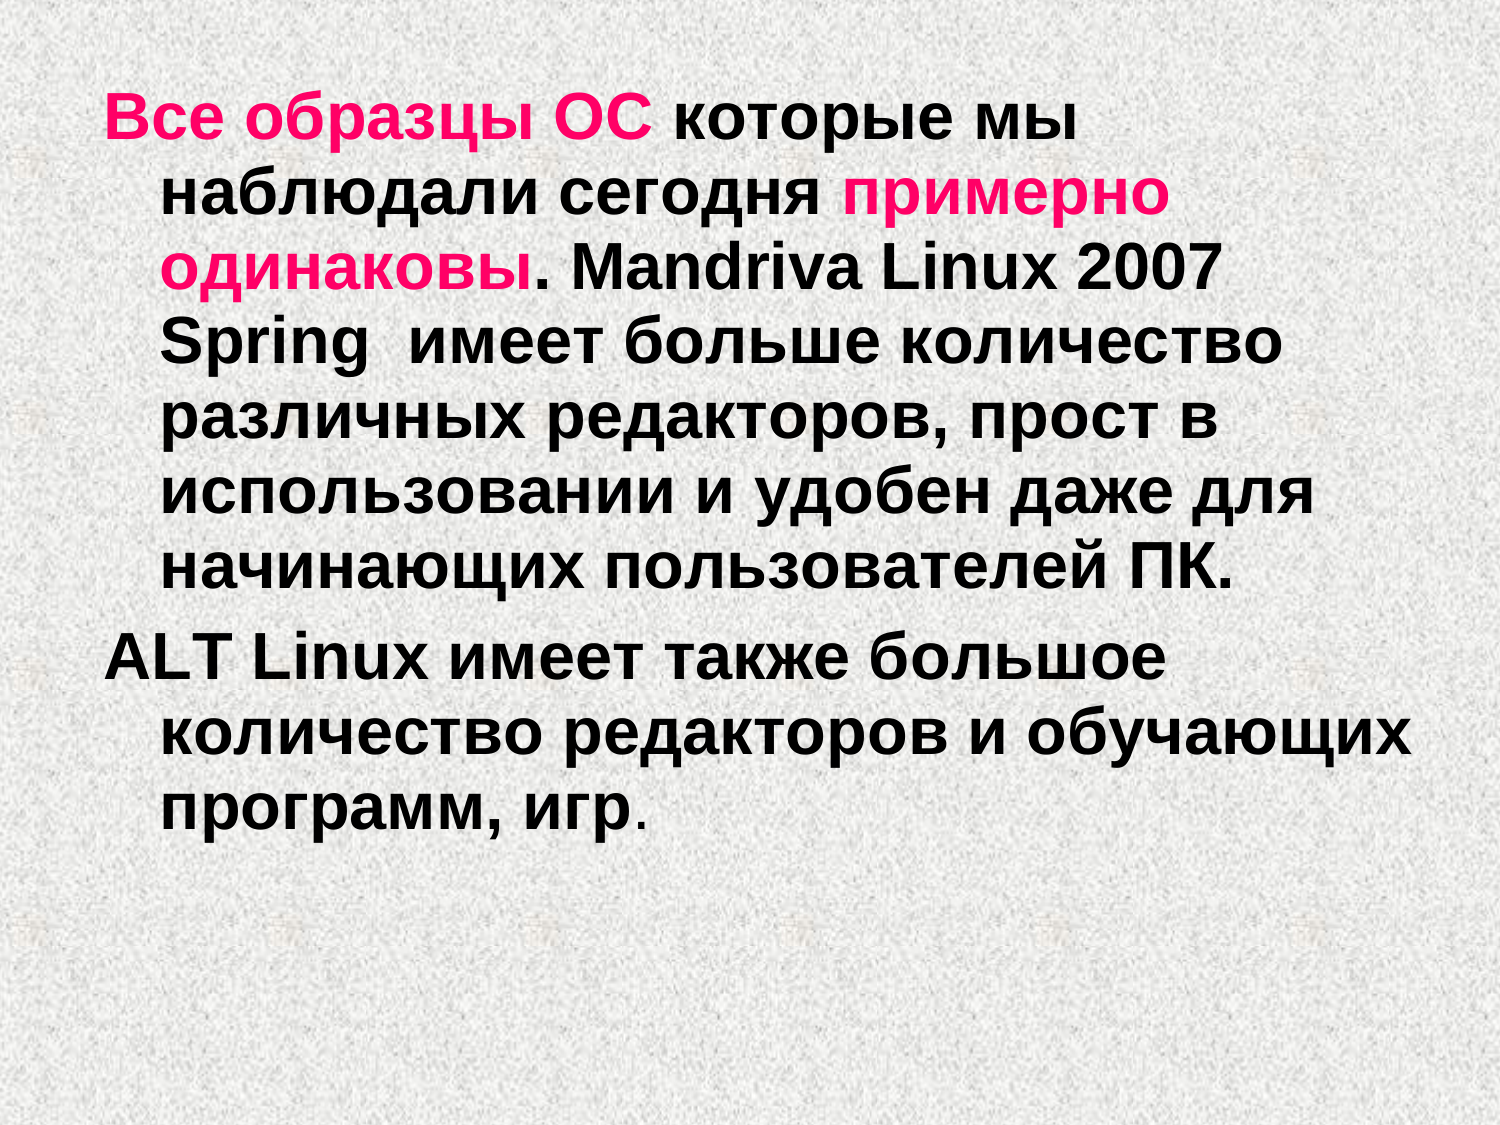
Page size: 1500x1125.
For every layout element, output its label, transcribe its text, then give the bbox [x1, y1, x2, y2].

list Все образцы ОС которые мы наблюдали сегодня примерно одинаковы. Mandriva Linux 2007 Spring имеет больше количество различных редакторов, прост в использовании и удобен даже для начинающих пользователей ПК. ALT Linux имеет также большое количество редакторов и обучающих программ, игр. [88, 71, 1439, 1037]
picture [0, 0, 1500, 1125]
